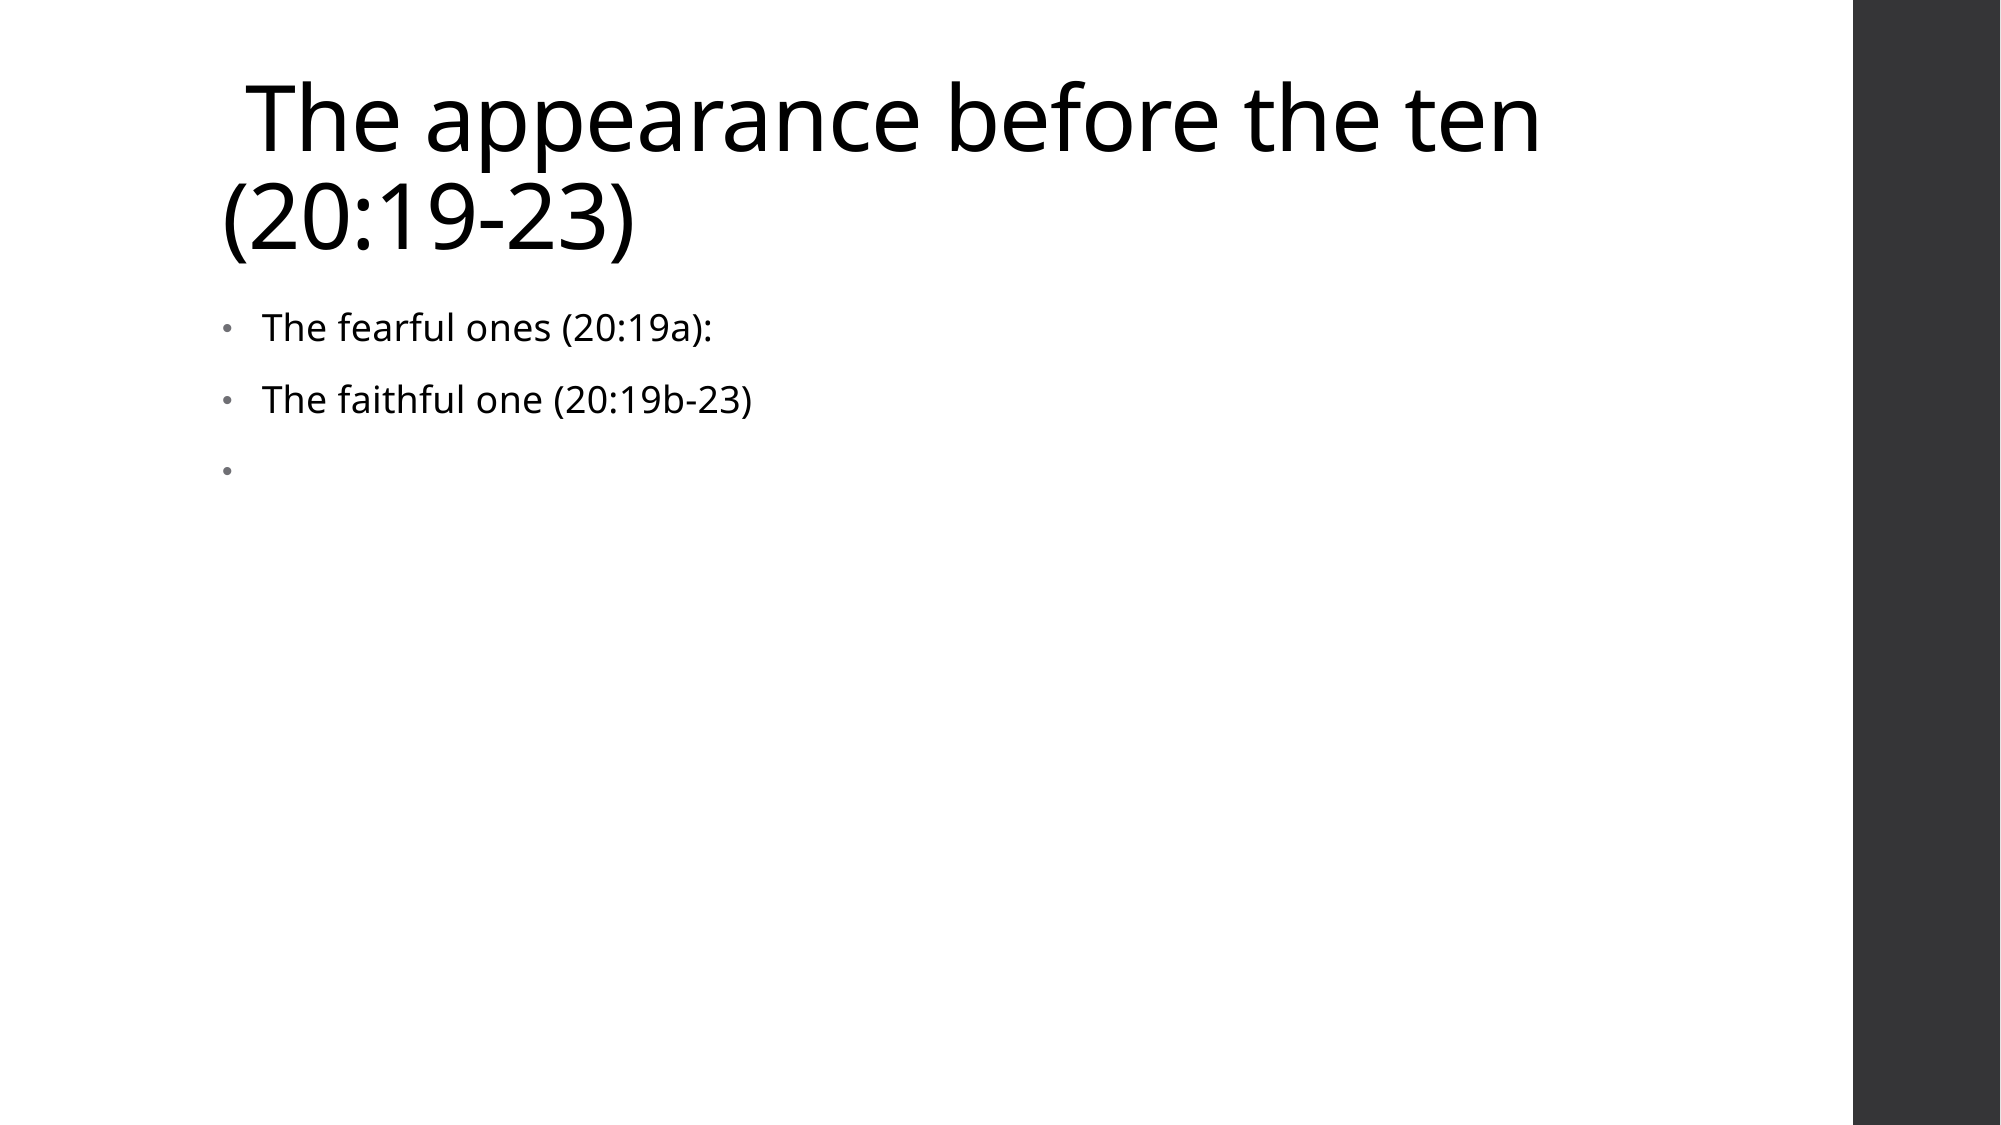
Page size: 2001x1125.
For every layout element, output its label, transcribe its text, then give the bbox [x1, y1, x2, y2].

title The appearance before the ten (20:19-23) [206, 60, 1797, 278]
list The fearful ones (20:19a): The faithful one (20:19b-23) [206, 299, 1617, 1014]
